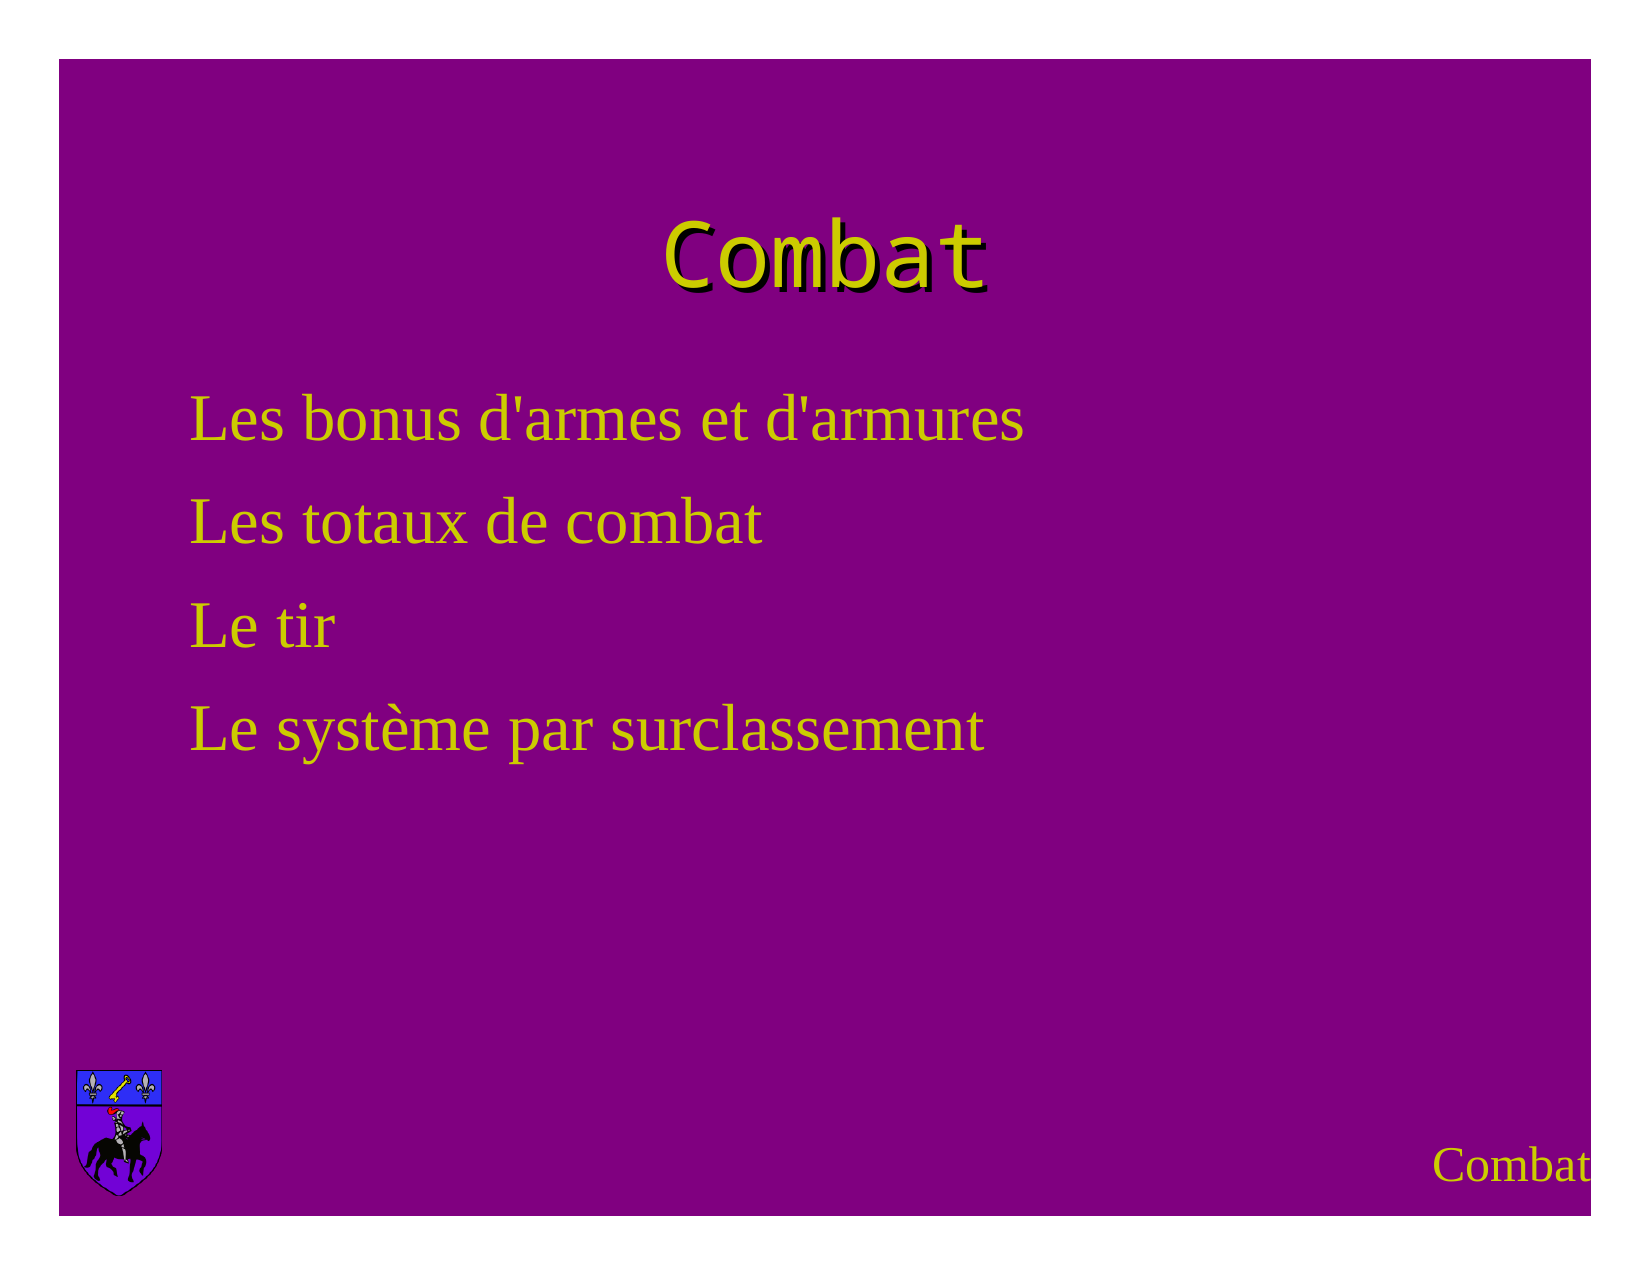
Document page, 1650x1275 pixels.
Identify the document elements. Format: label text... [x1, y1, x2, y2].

list Les bonus d'armes et d'armures Les totaux de combat Le tir Le système par surclassement [171, 380, 1480, 1110]
picture [76, 1070, 162, 1196]
title Combat [171, 155, 1480, 349]
text_box Combat [1397, 1137, 1591, 1193]
